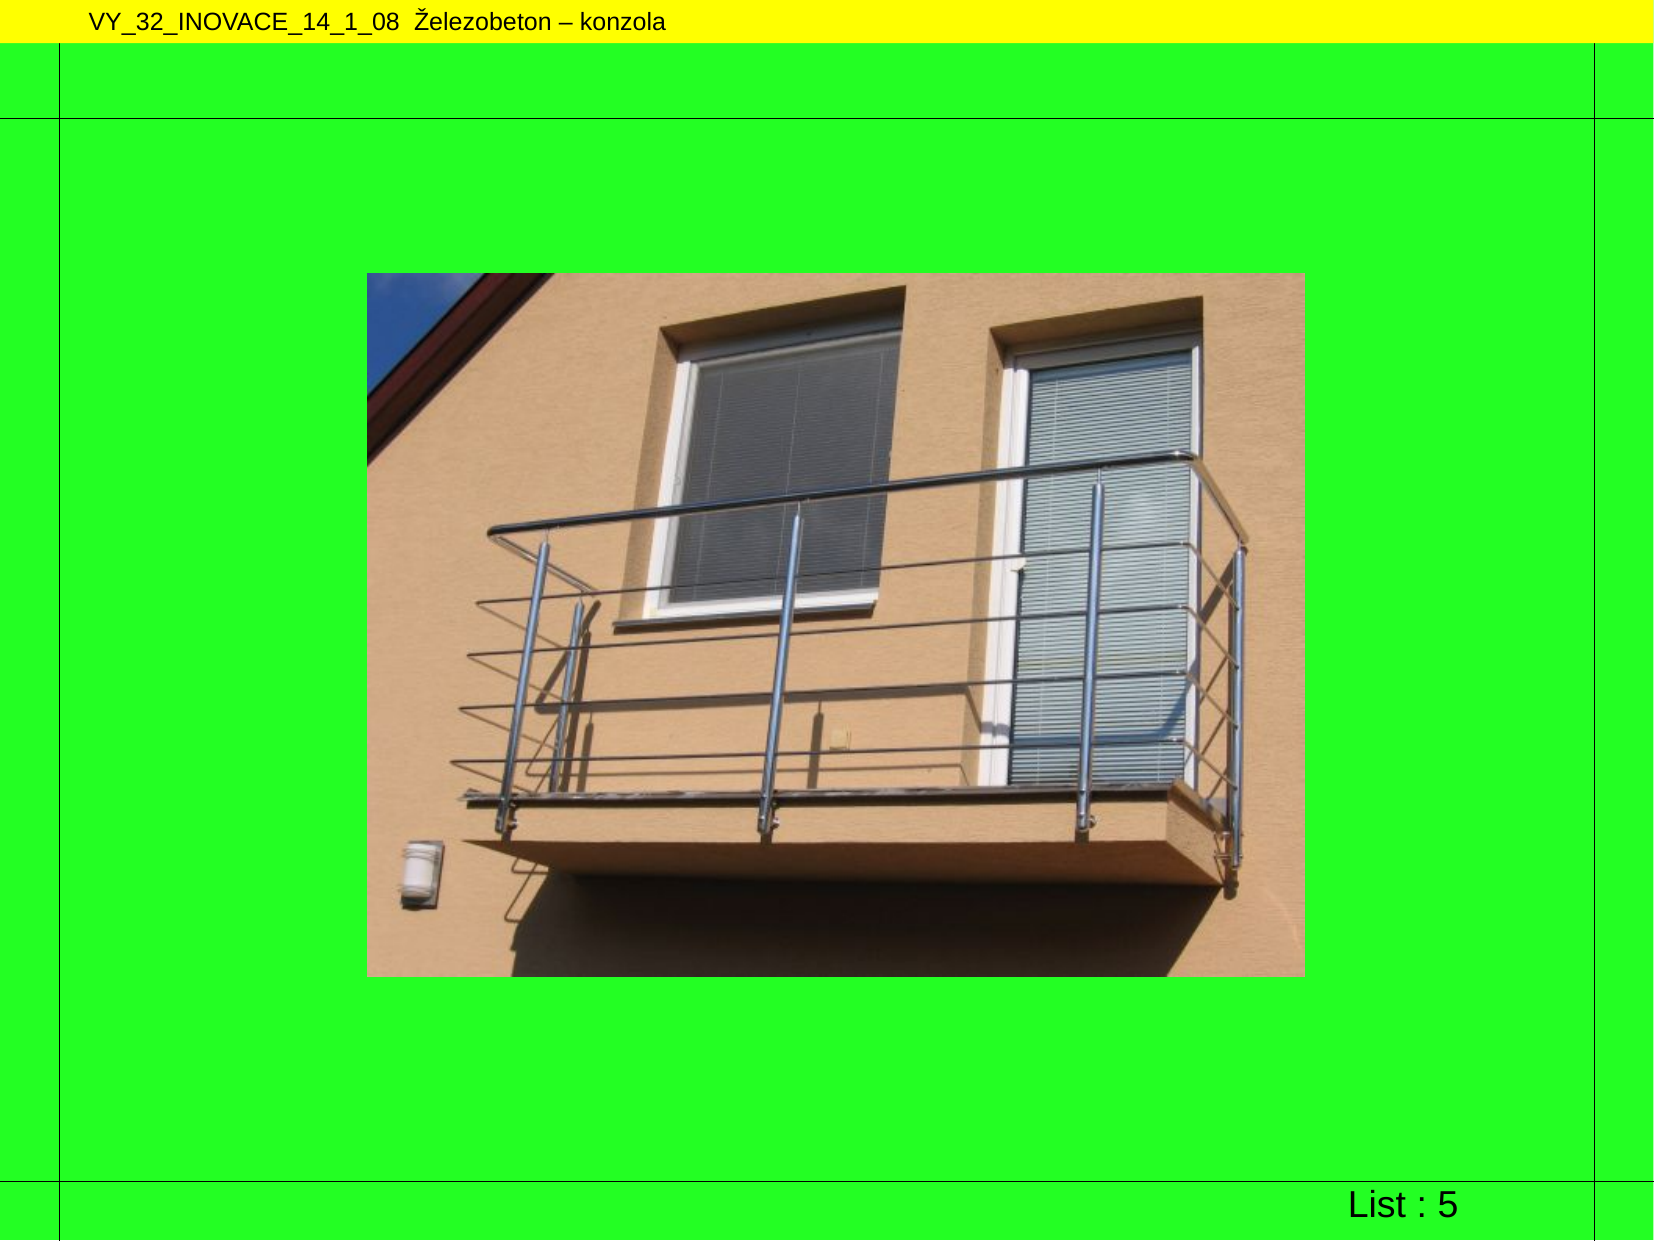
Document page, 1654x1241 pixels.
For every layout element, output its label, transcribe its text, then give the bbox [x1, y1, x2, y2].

text_box VY_32_INOVACE_14_1_08 Železobeton – konzola [0, 0, 1654, 44]
picture [367, 273, 1305, 977]
text_box List : <číslo> [1357, 1176, 1599, 1241]
